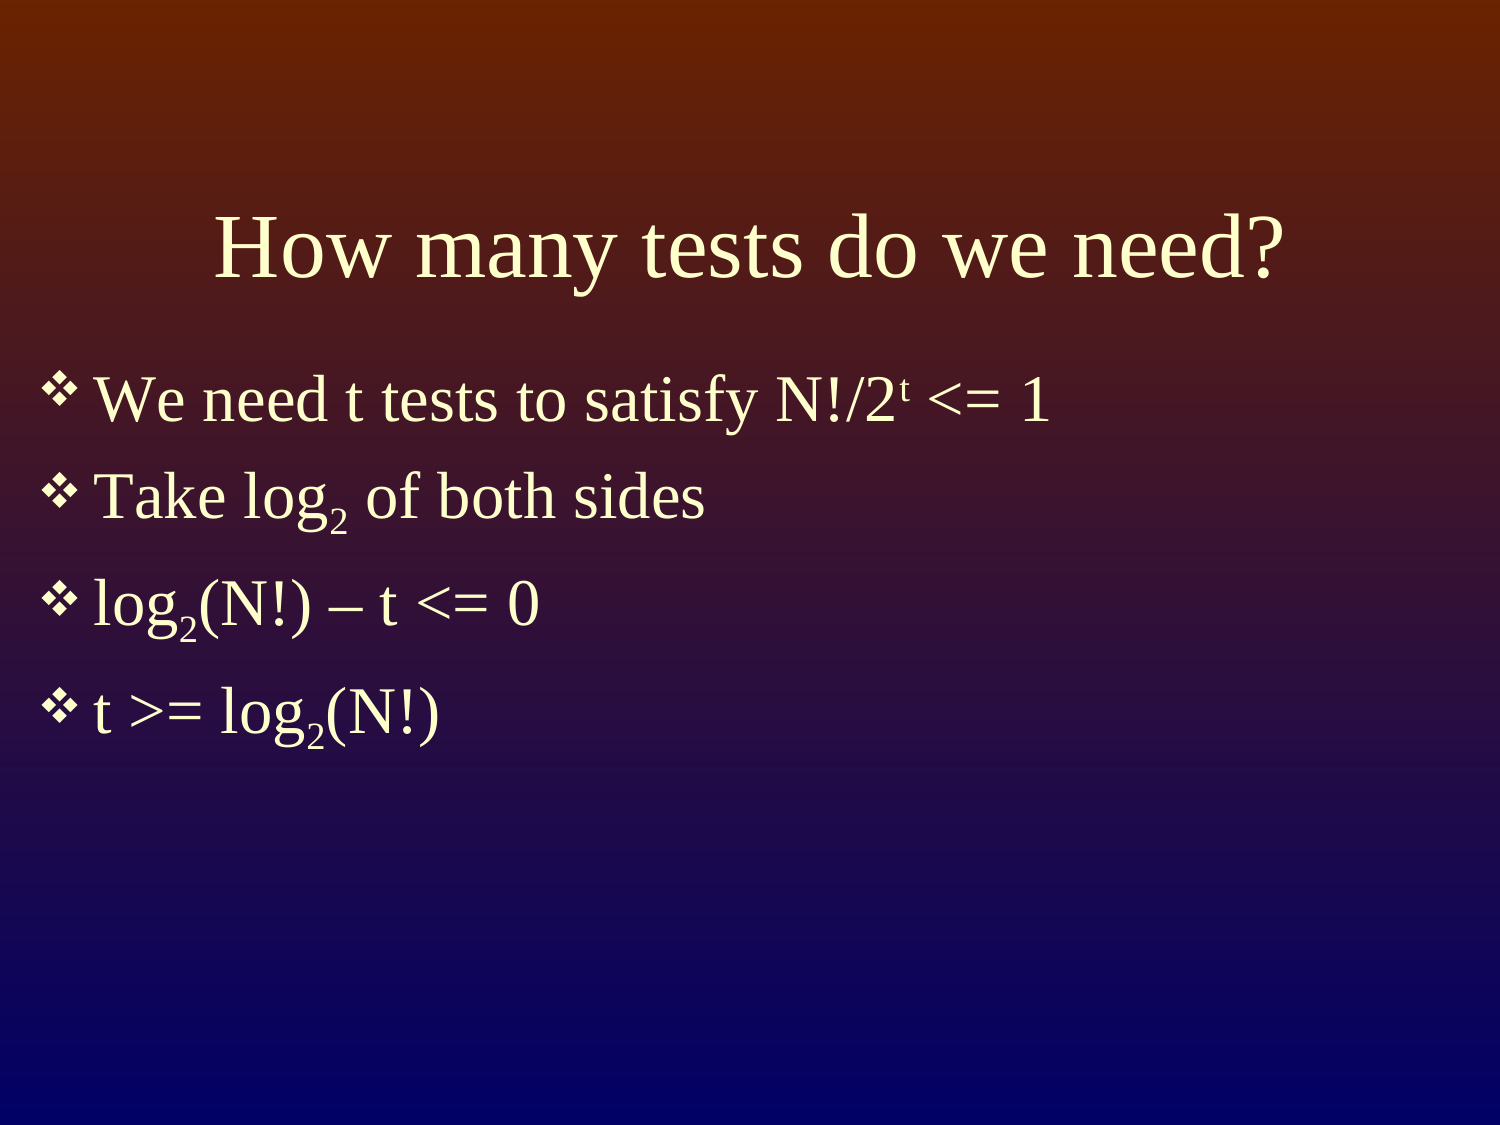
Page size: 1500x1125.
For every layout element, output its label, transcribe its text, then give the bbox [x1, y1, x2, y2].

list We need t tests to satisfy N!/2t <= 1 Take log2 of both sides log2(N!) – t <= 0 t >= log2(N!) [22, 347, 1482, 1026]
title How many tests do we need? [22, 145, 1480, 336]
